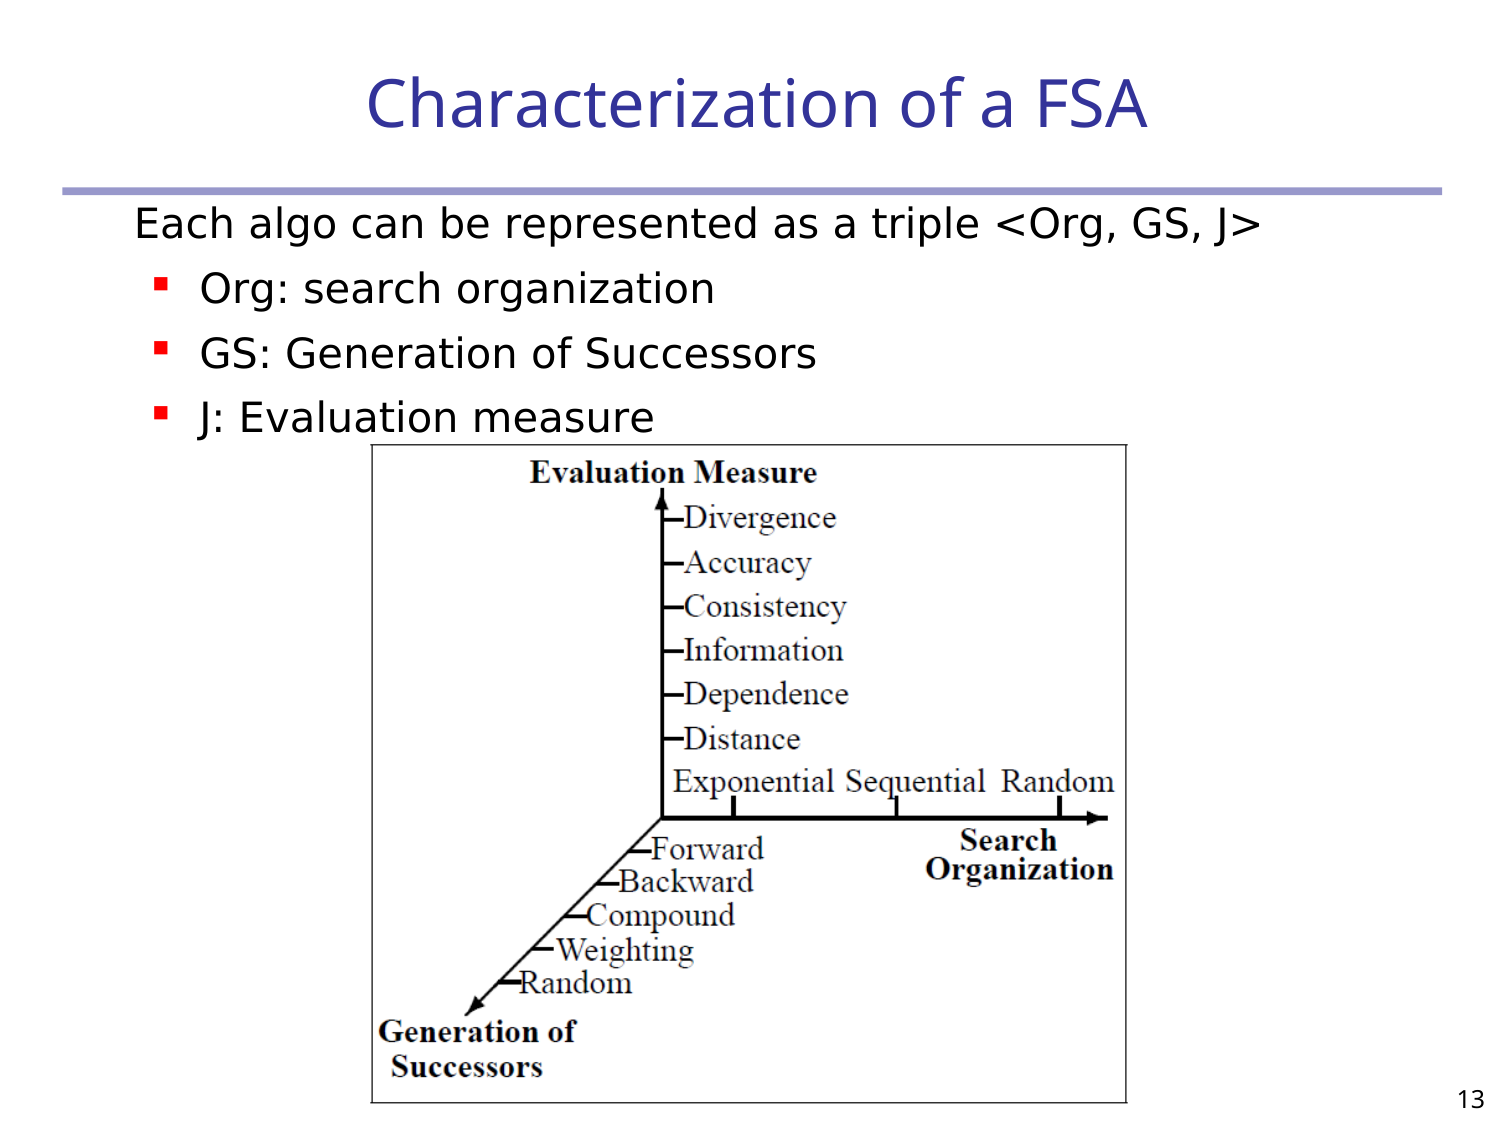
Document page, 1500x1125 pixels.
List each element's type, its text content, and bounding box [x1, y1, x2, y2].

list Each algo can be represented as a triple <Org, GS, J> Org: search organization GS: Generation of Successors J: Evaluation measure [62, 189, 1426, 1040]
title Characterization of a FSA [60, 32, 1456, 170]
text_box <number> [1187, 1050, 1500, 1125]
picture [358, 438, 1139, 1111]
